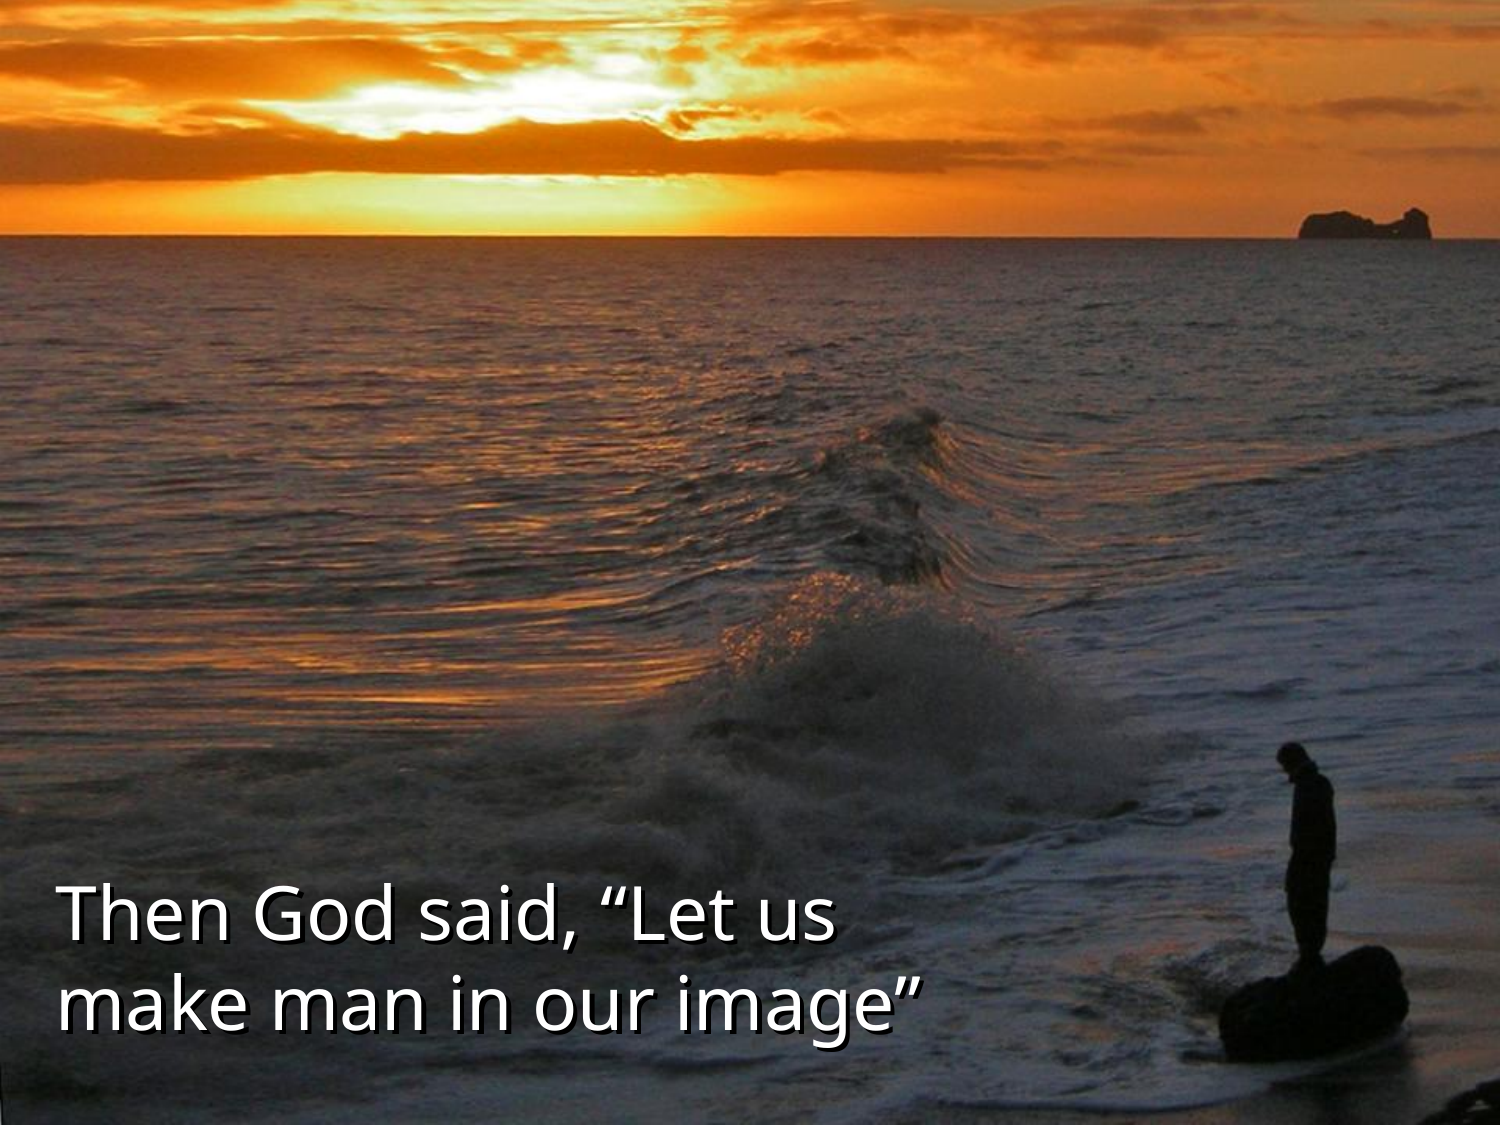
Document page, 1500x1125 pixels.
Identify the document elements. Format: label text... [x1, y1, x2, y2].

picture [0, 0, 1500, 1125]
text_box Then God said, “Let us make man in our image” [41, 857, 987, 1054]
